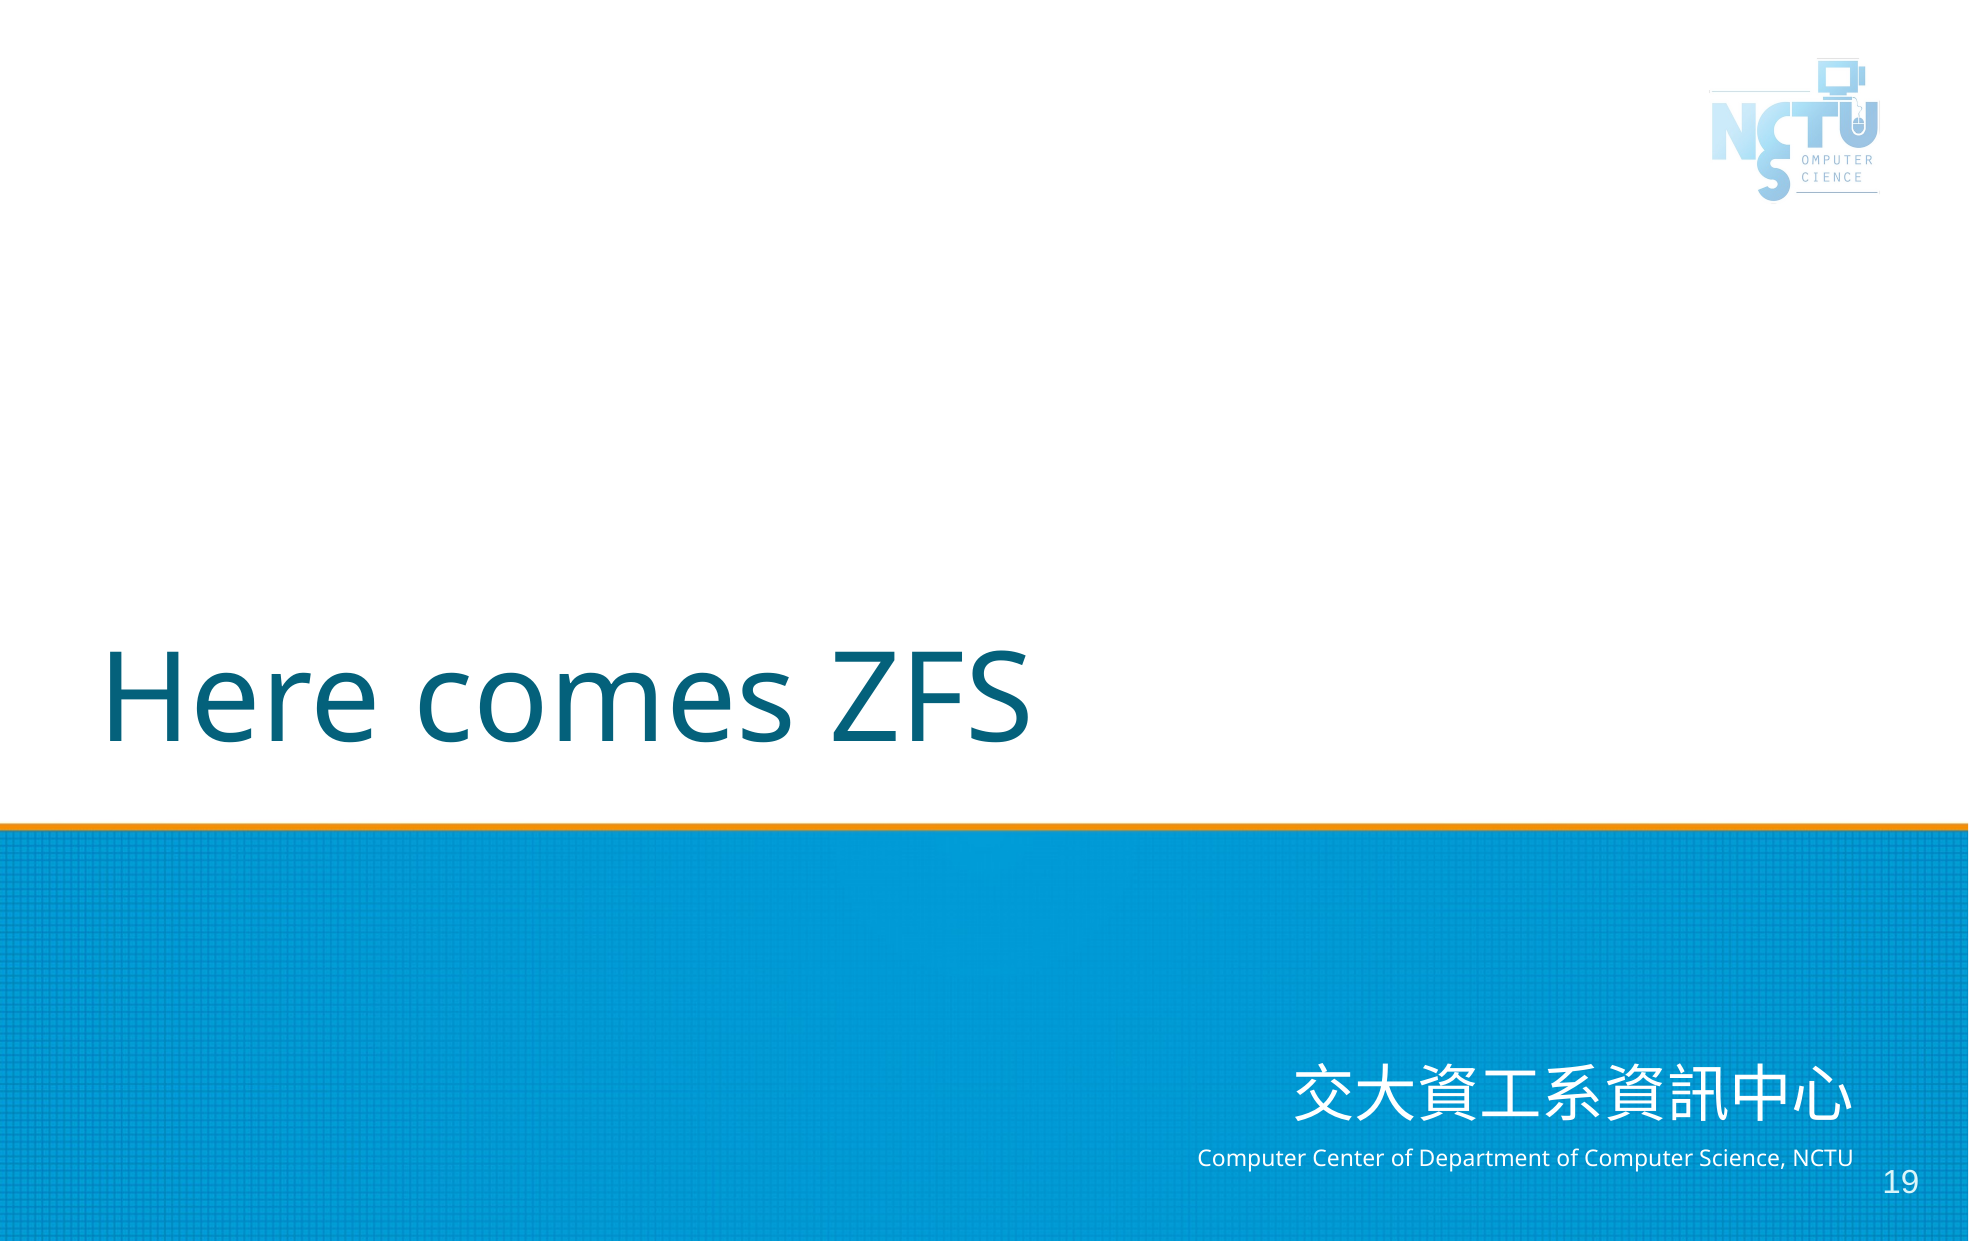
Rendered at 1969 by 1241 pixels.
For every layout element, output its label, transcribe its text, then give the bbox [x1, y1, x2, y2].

picture [0, 0, 1969, 832]
title Here comes ZFS [98, 559, 1870, 767]
slide_number <number> [1841, 1145, 1960, 1241]
